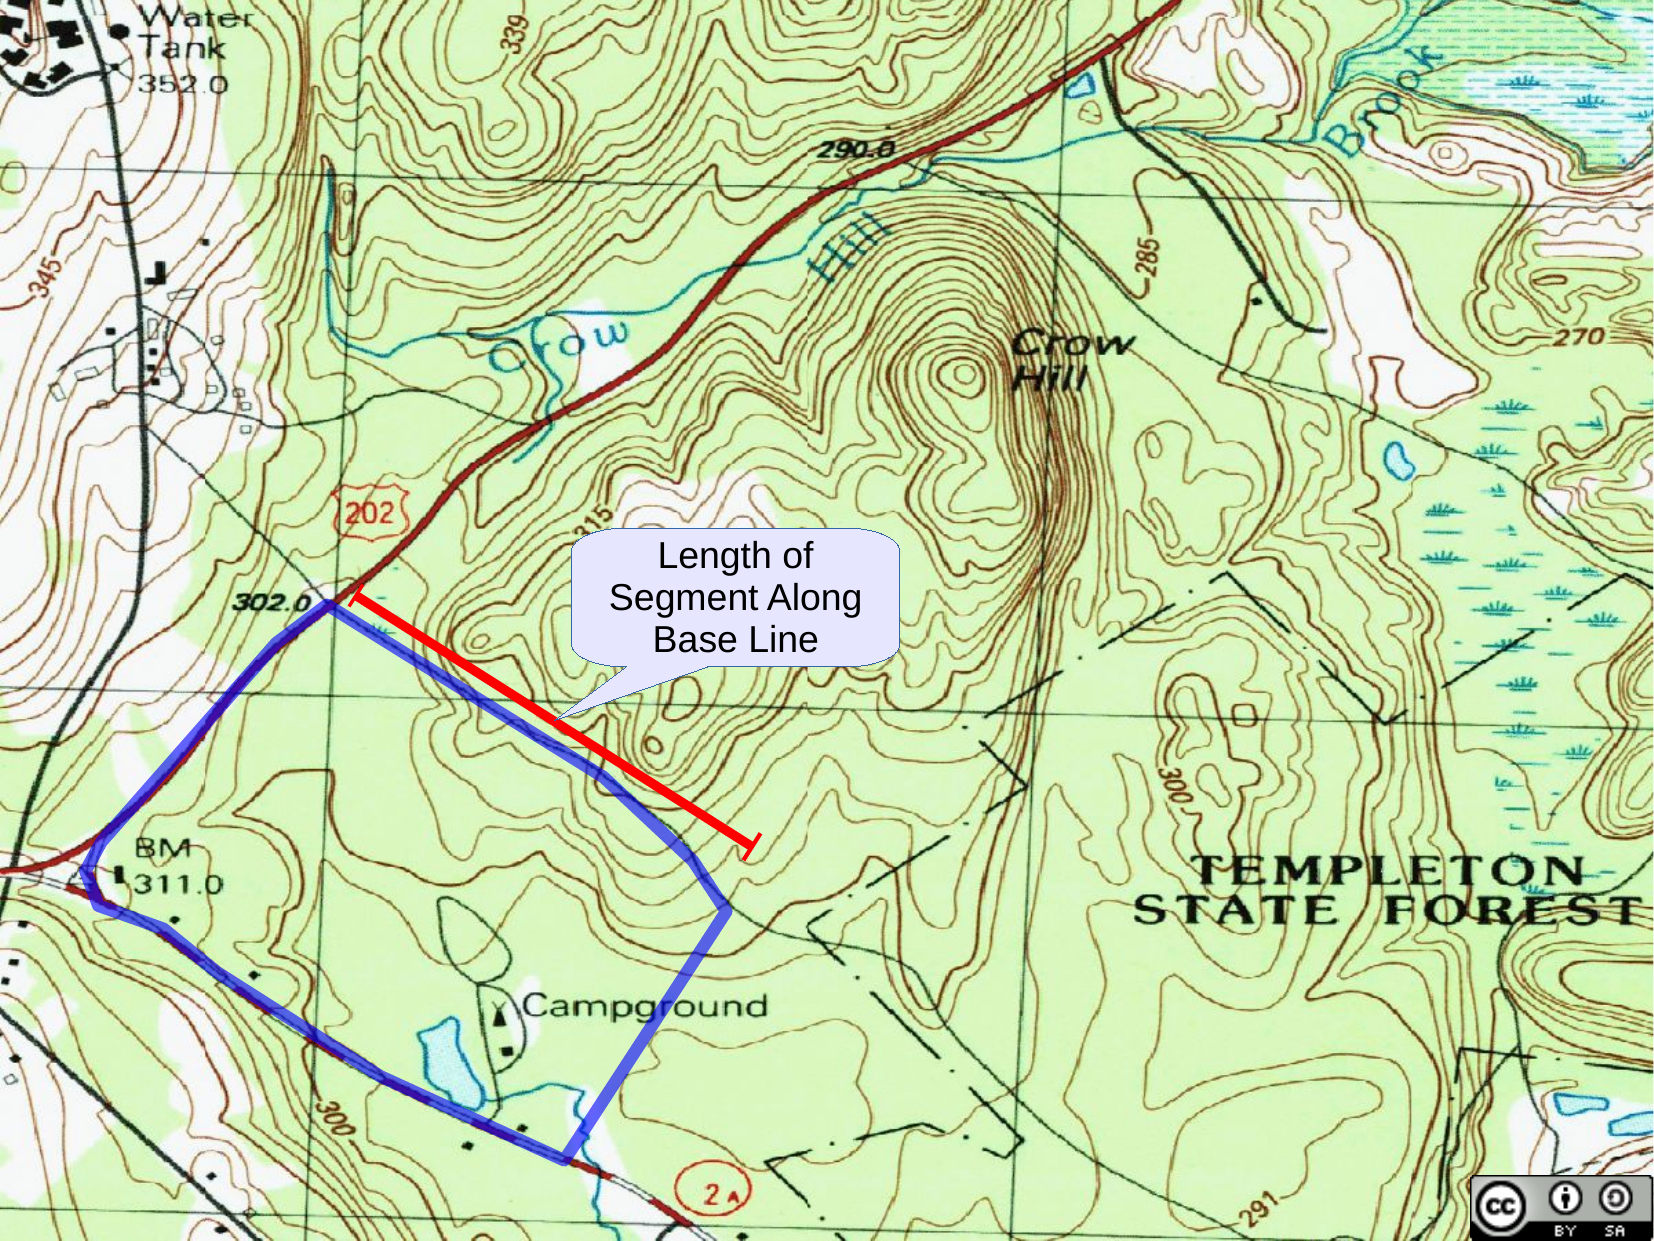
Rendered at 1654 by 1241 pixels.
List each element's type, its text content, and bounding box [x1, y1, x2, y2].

text_box Length of Segment Along Base Line [554, 528, 900, 721]
picture [0, 0, 1654, 1241]
